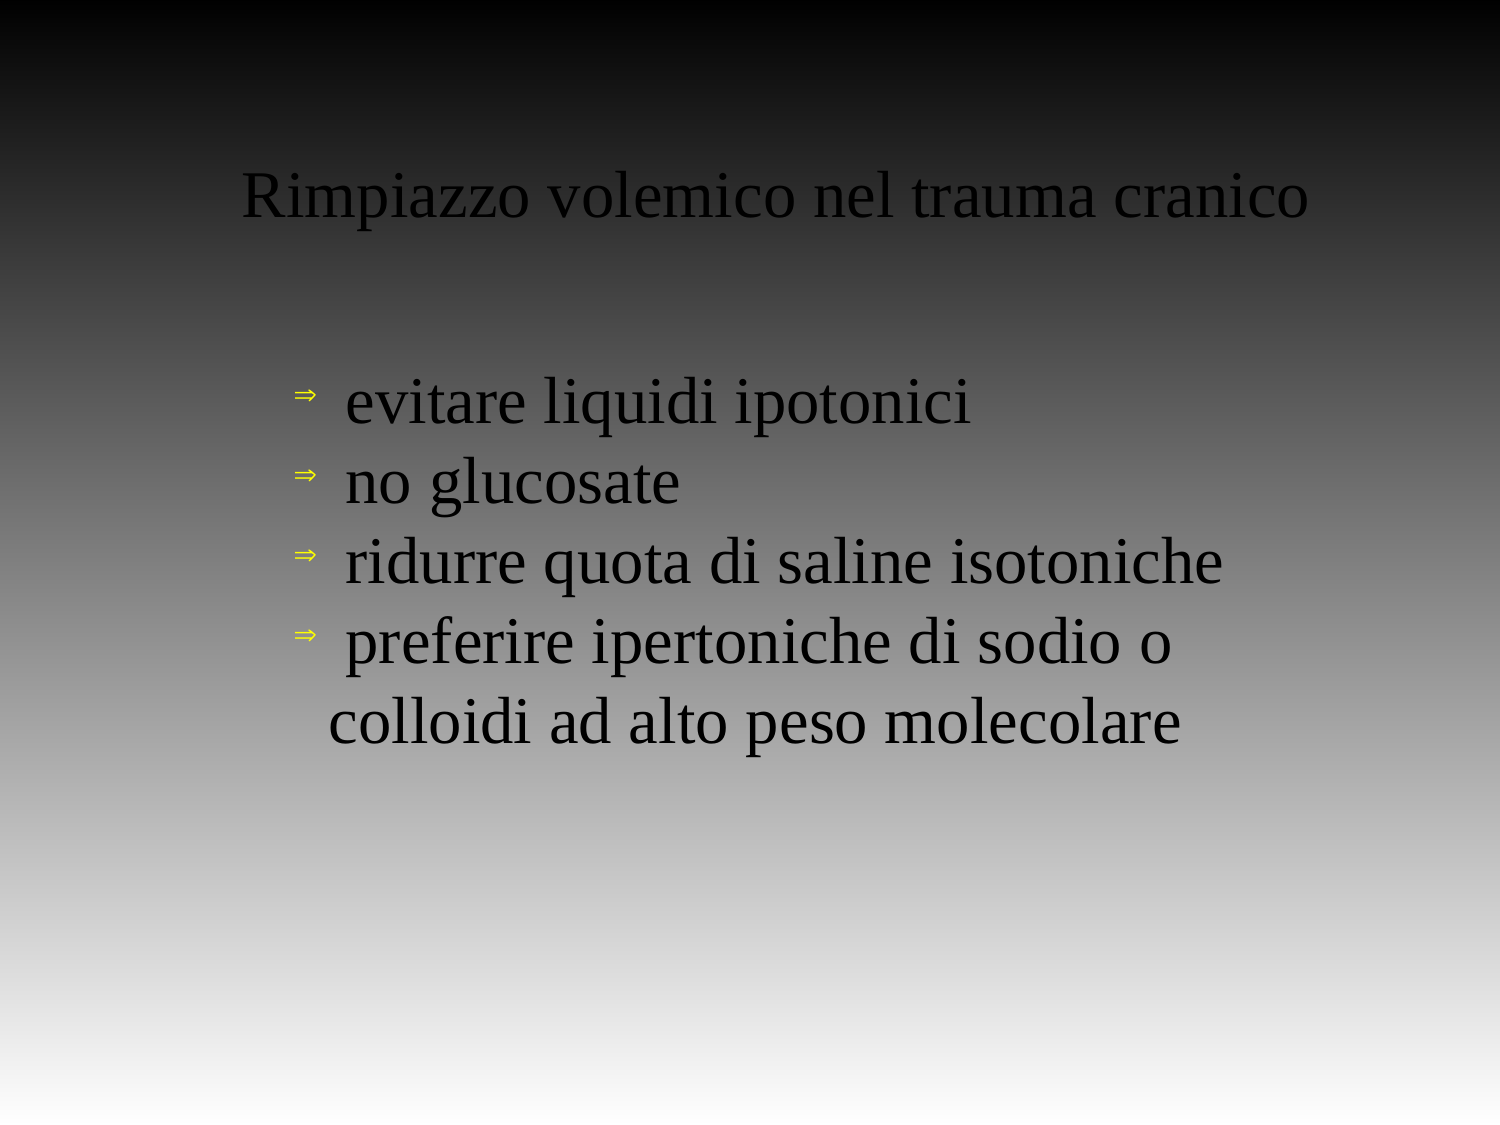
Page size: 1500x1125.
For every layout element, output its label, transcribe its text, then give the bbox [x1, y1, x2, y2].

text_box evitare liquidi ipotonici no glucosate ridurre quota di saline isotoniche preferire ipertoniche di sodio o colloidi ad alto peso molecolare [278, 349, 1336, 765]
text_box Rimpiazzo volemico nel trauma cranico [227, 143, 1328, 239]
